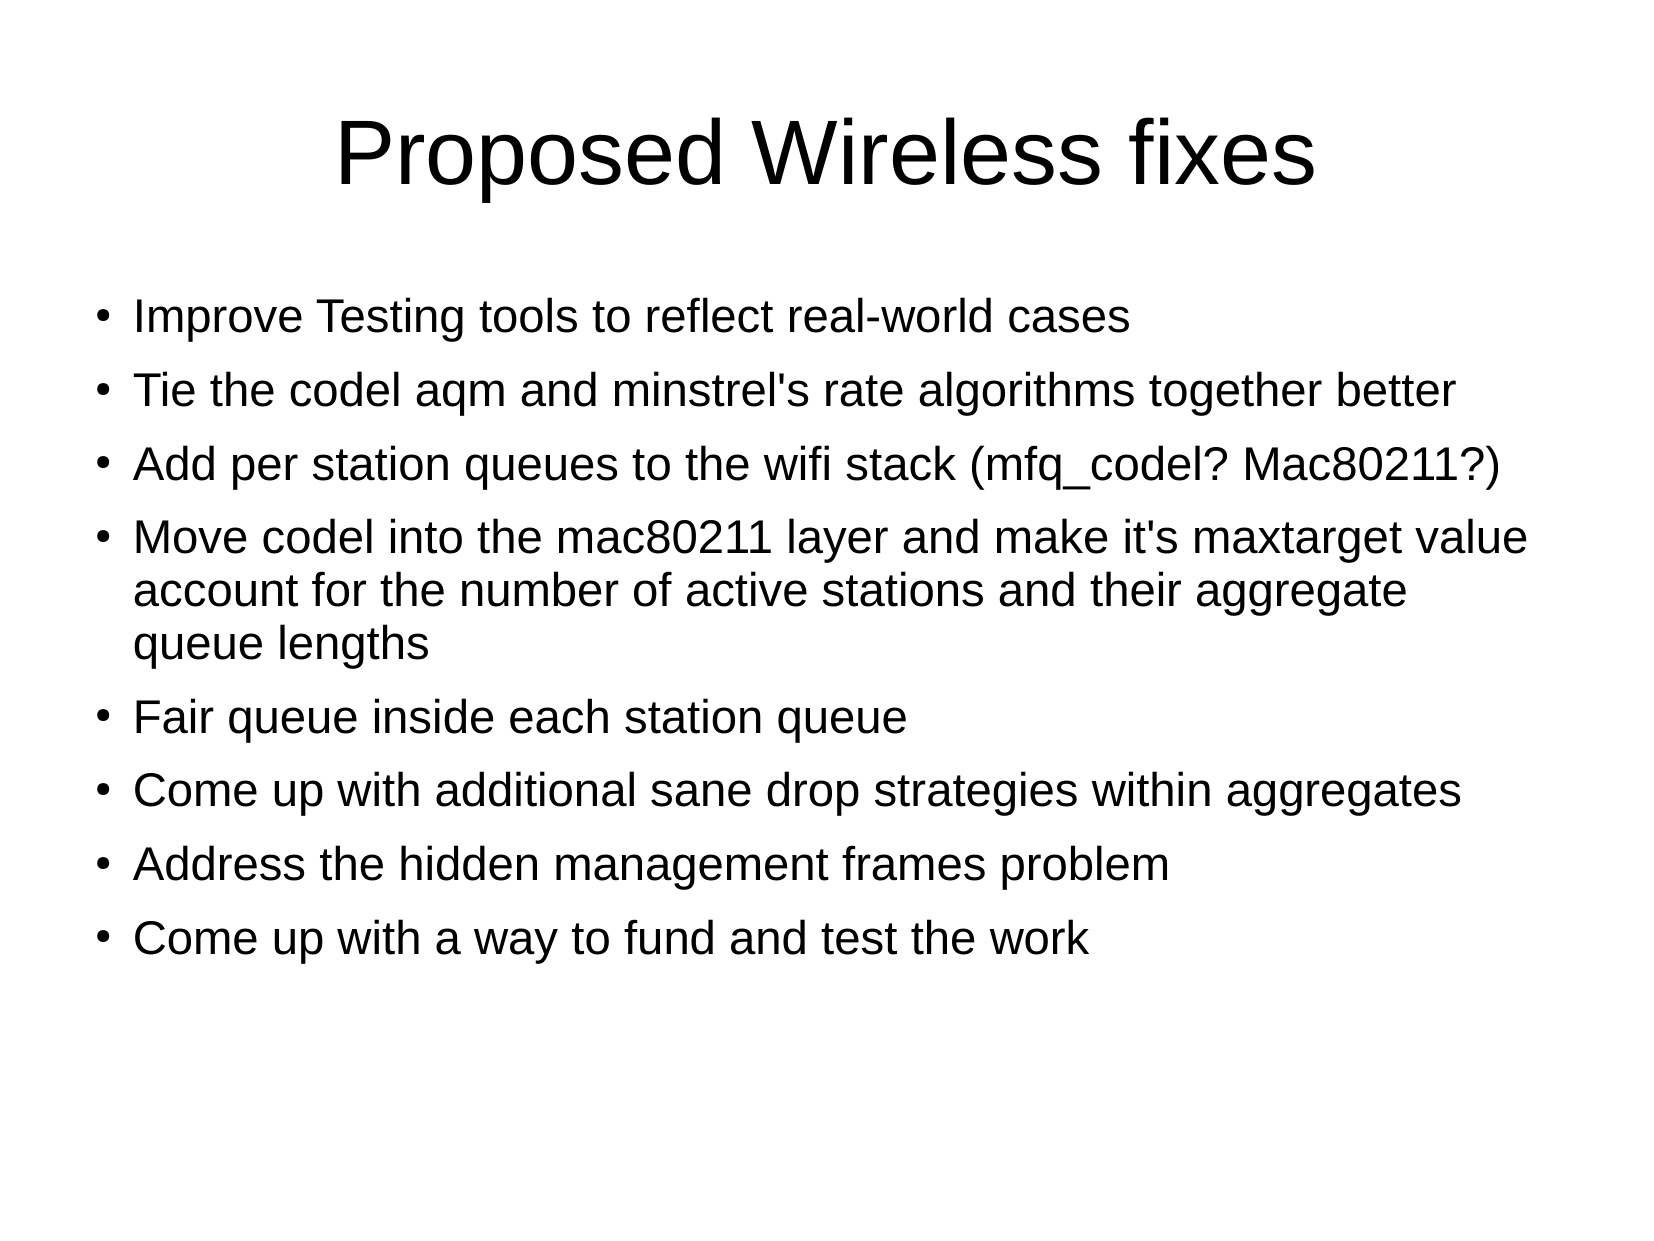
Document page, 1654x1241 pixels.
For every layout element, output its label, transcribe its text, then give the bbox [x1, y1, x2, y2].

title Proposed Wireless fixes [82, 49, 1571, 257]
list Improve Testing tools to reflect real-world cases Tie the codel aqm and minstrel's rate algorithms together better Add per station queues to the wifi stack (mfq_codel? Mac80211?) Move codel into the mac80211 layer and make it's maxtarget value account for the number of active stations and their aggregate queue lengths Fair queue inside each station queue Come up with additional sane drop strategies within aggregates Address the hidden management frames problem Come up with a way to fund and test the work [82, 290, 1538, 1010]
